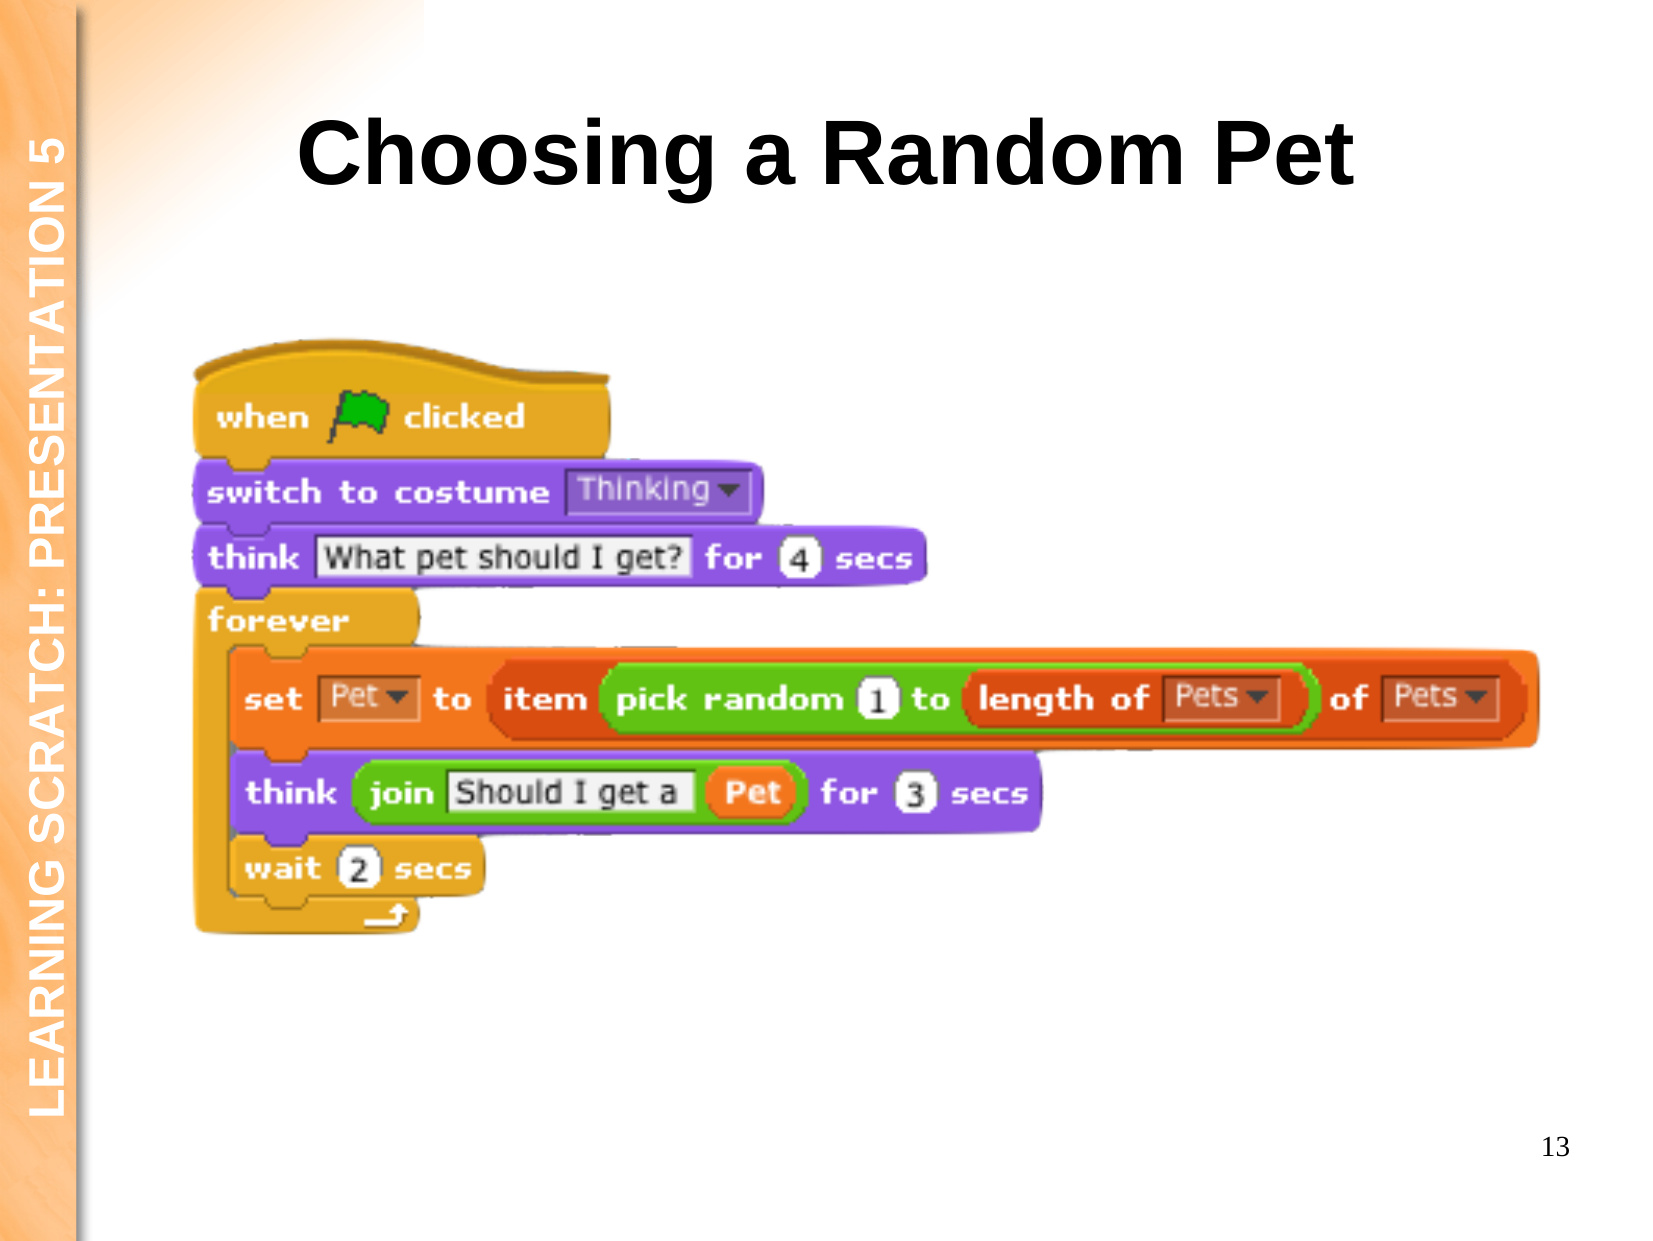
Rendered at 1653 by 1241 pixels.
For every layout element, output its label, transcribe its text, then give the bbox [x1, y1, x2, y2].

title Choosing a Random Pet [82, 56, 1571, 250]
picture [0, 0, 1582, 1241]
